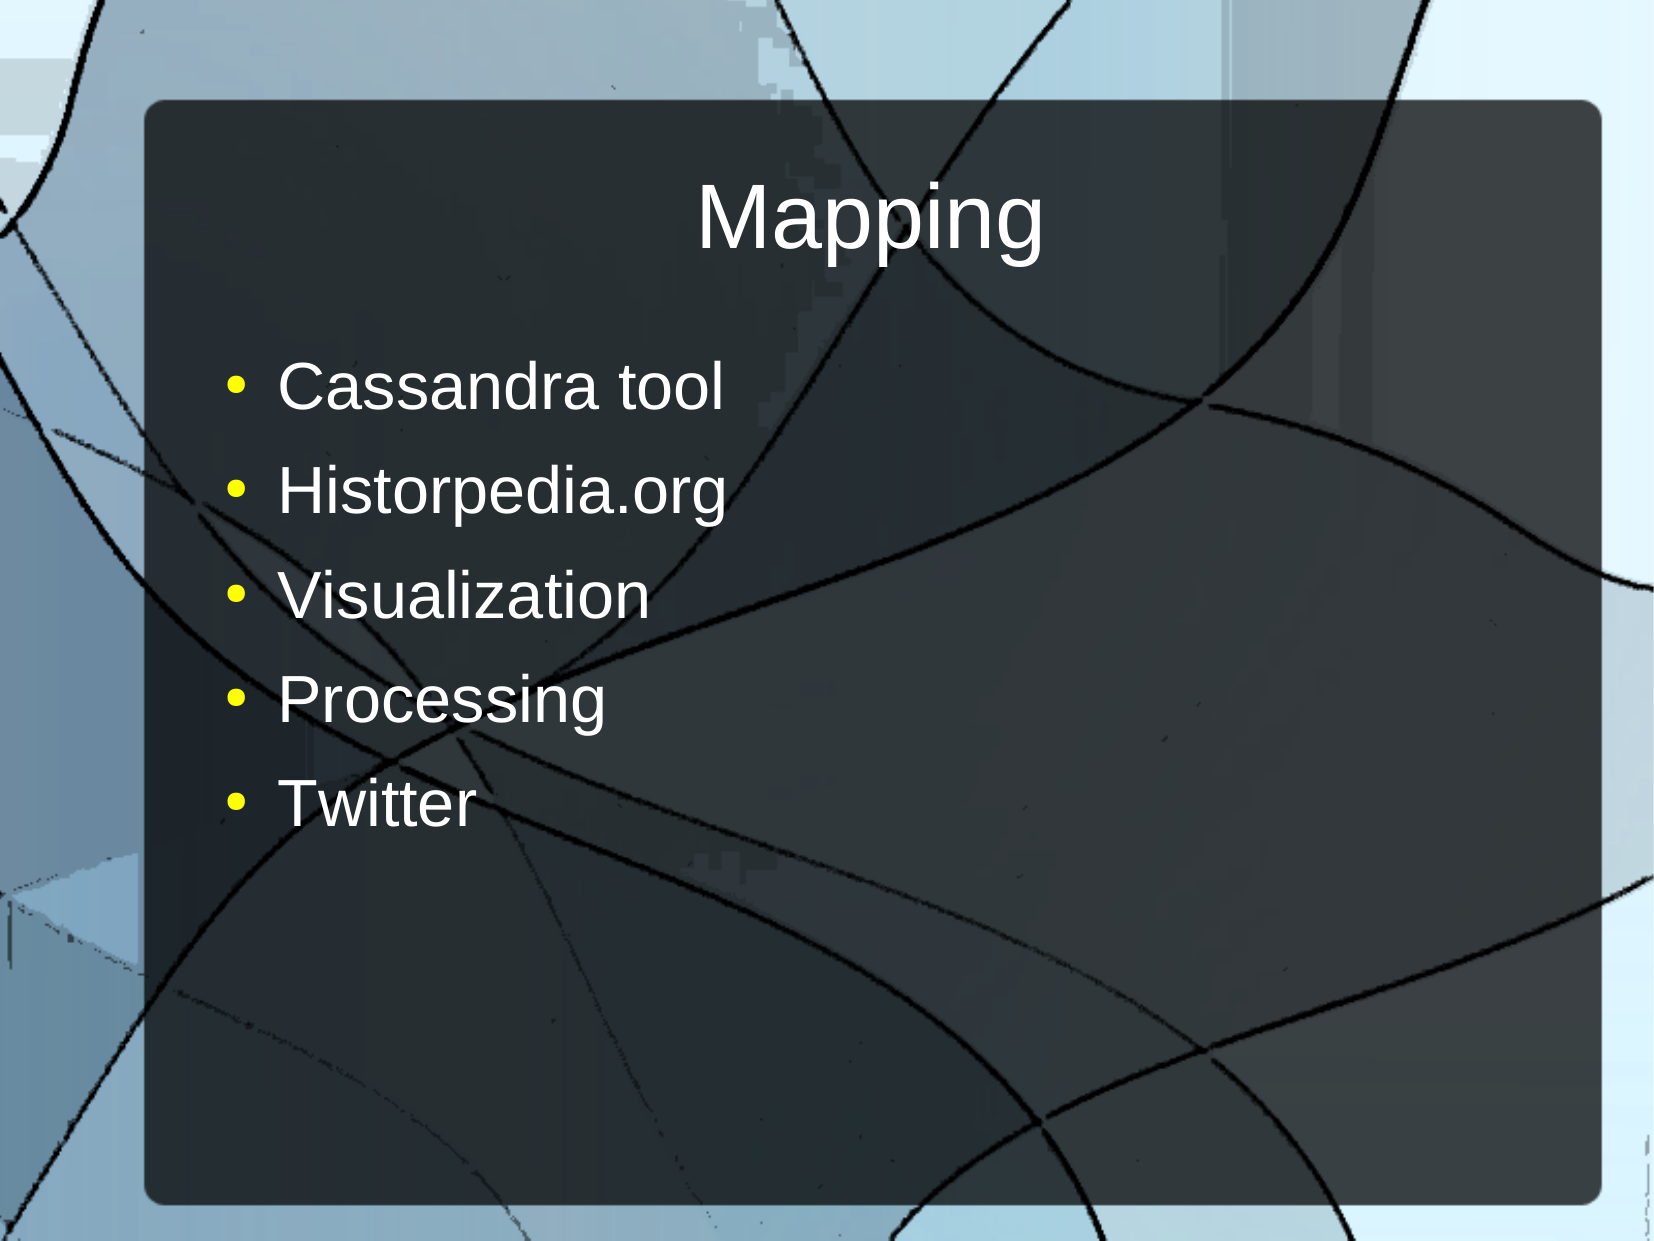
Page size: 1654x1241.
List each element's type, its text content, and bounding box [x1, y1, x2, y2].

picture [0, 0, 1654, 1241]
title Mapping [159, 108, 1583, 325]
list Cassandra tool Historpedia.org Visualization Processing Twitter [206, 349, 1571, 1034]
